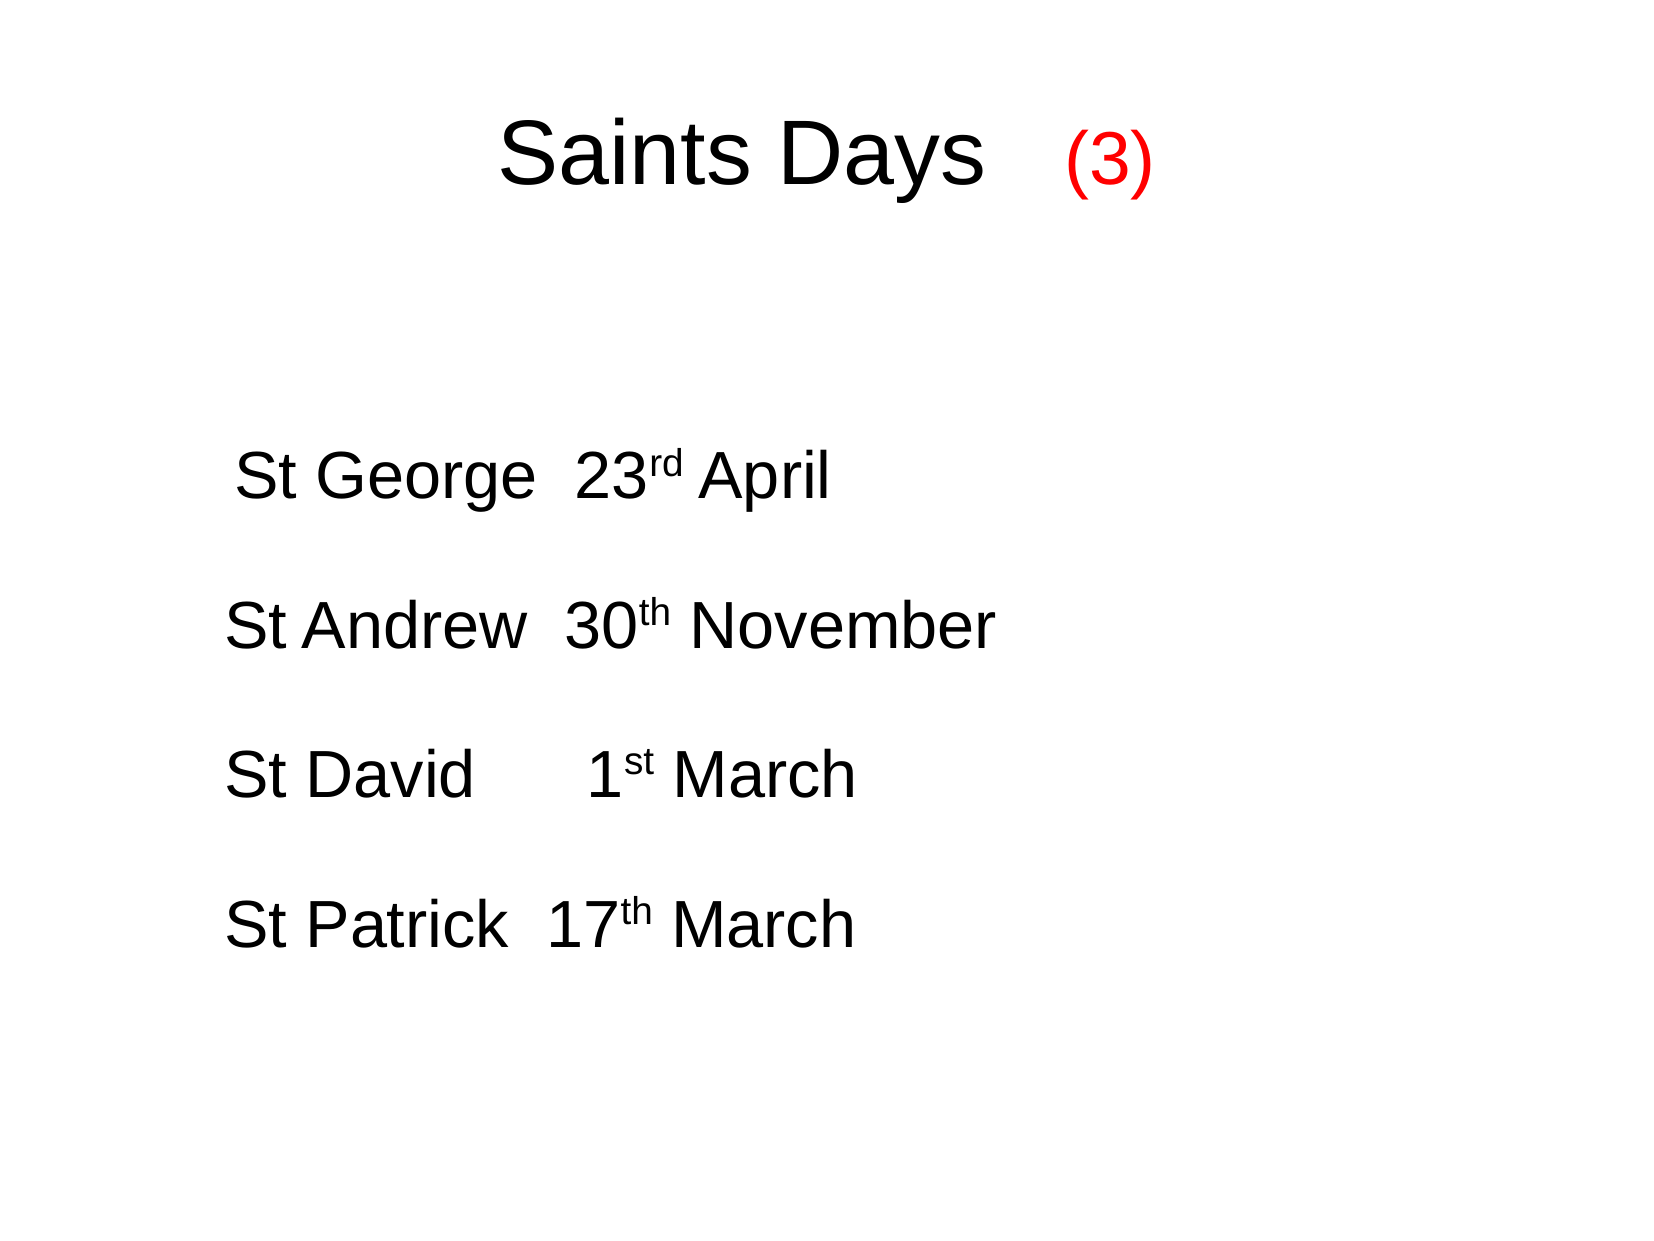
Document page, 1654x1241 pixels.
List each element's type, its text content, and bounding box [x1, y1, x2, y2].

text_box St George 23rd April St Andrew 30th November St David 1st March St Patrick 17th March [209, 346, 1384, 1148]
title Saints Days (3) [82, 49, 1571, 257]
